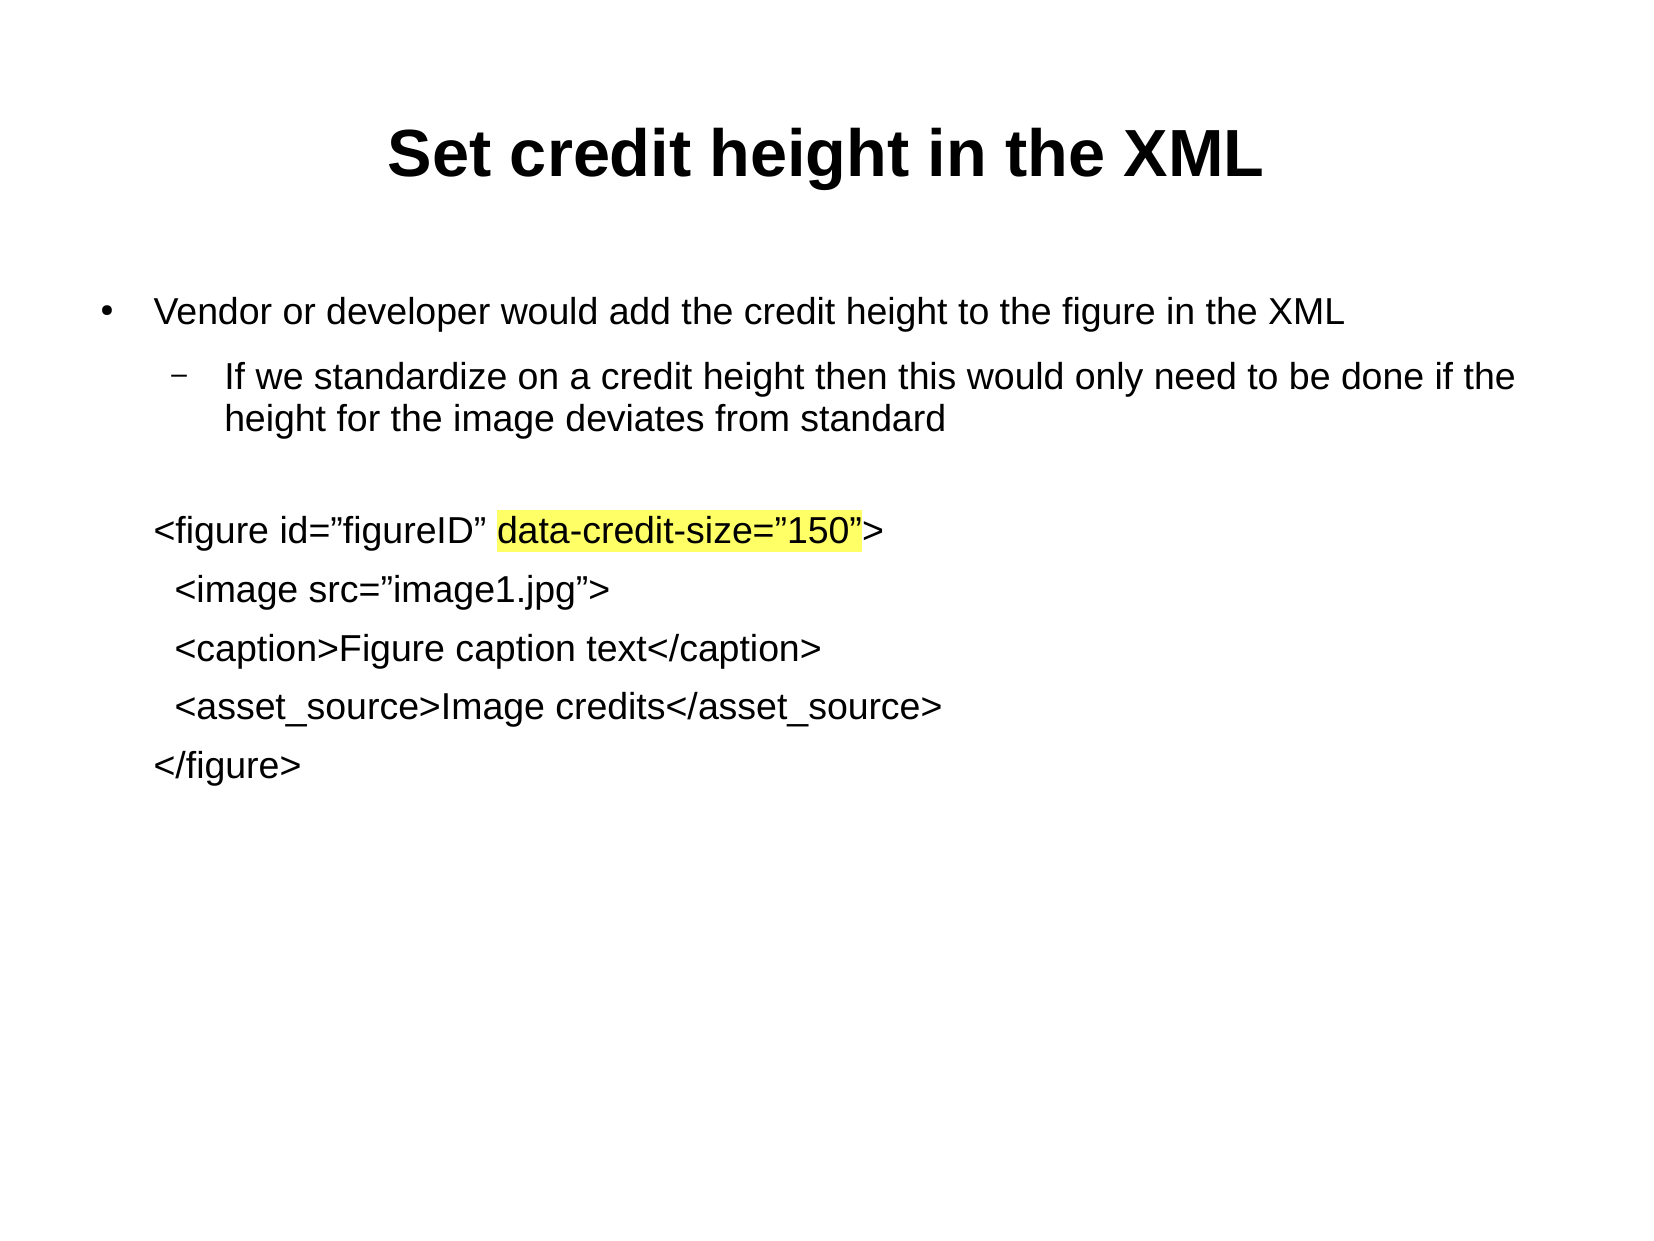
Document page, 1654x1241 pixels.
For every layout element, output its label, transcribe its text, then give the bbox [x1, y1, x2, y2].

title Set credit height in the XML [82, 49, 1571, 257]
list <figure id=”figureID” data-credit-size=”150”> <image src=”image1.jpg”> <caption>Figure caption text</caption> <asset_source>Image credits</asset_source> </figure> [82, 510, 1561, 1009]
list Vendor or developer would add the credit height to the figure in the XML If we standardize on a credit height then this would only need to be done if the height for the image deviates from standard [82, 290, 1576, 634]
